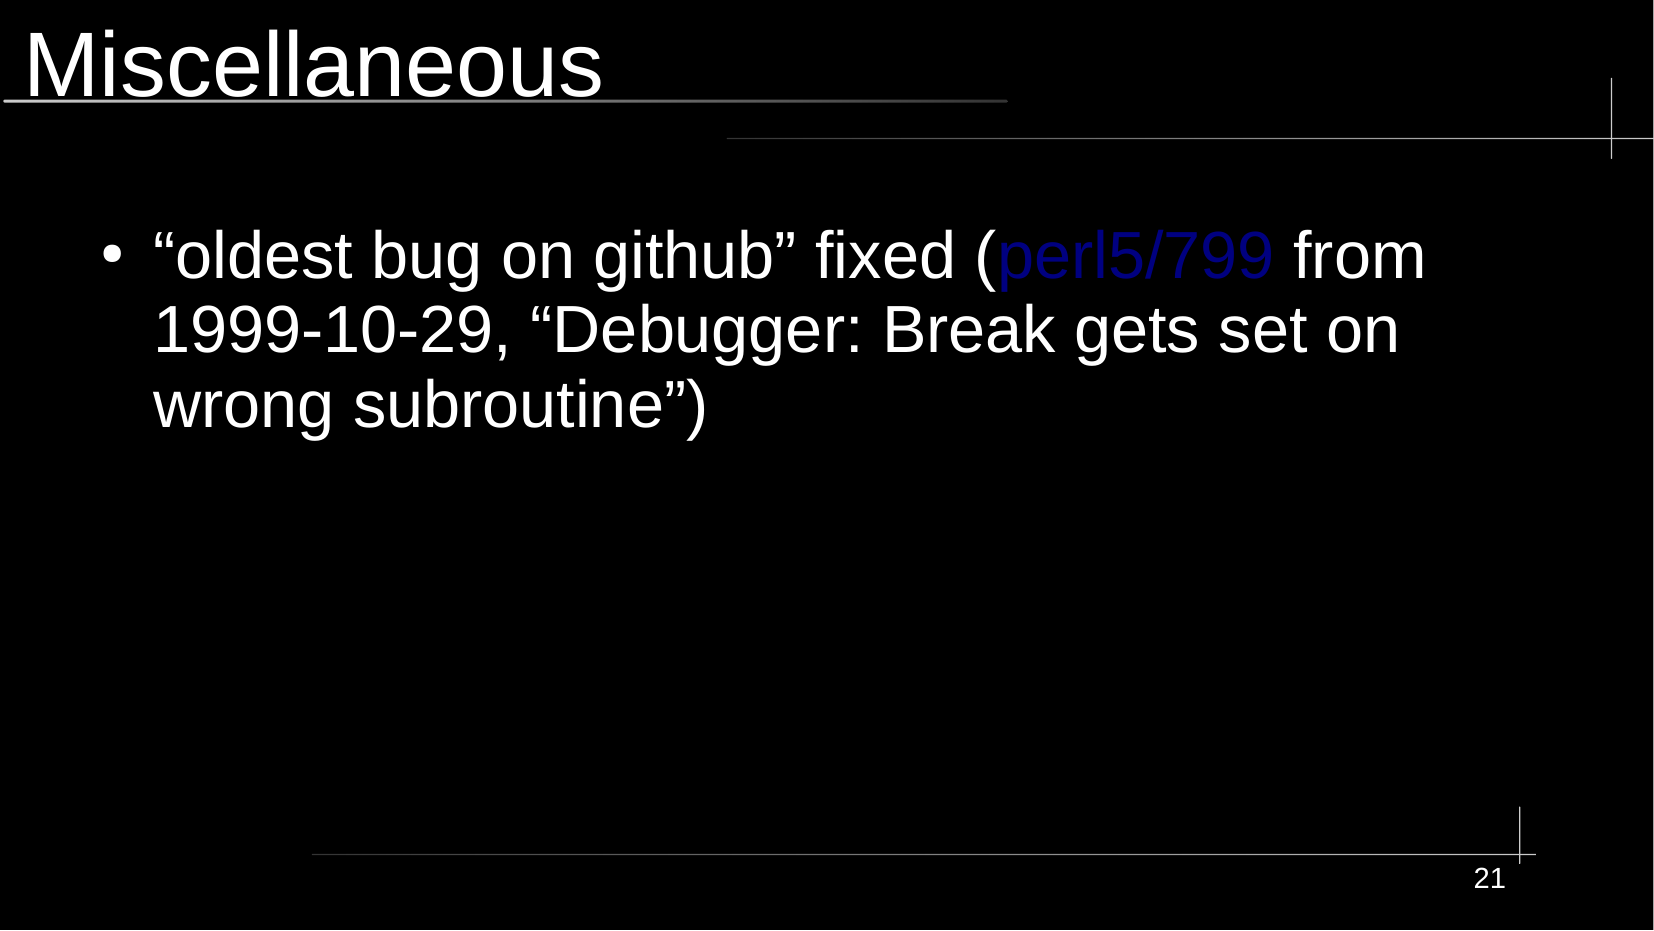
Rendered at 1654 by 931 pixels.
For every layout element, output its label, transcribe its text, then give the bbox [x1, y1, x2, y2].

title Miscellaneous [23, 11, 1589, 119]
list “oldest bug on github” fixed (perl5/799 from 1999-10-29, “Debugger: Break gets set on wrong subroutine”) [82, 217, 1571, 758]
